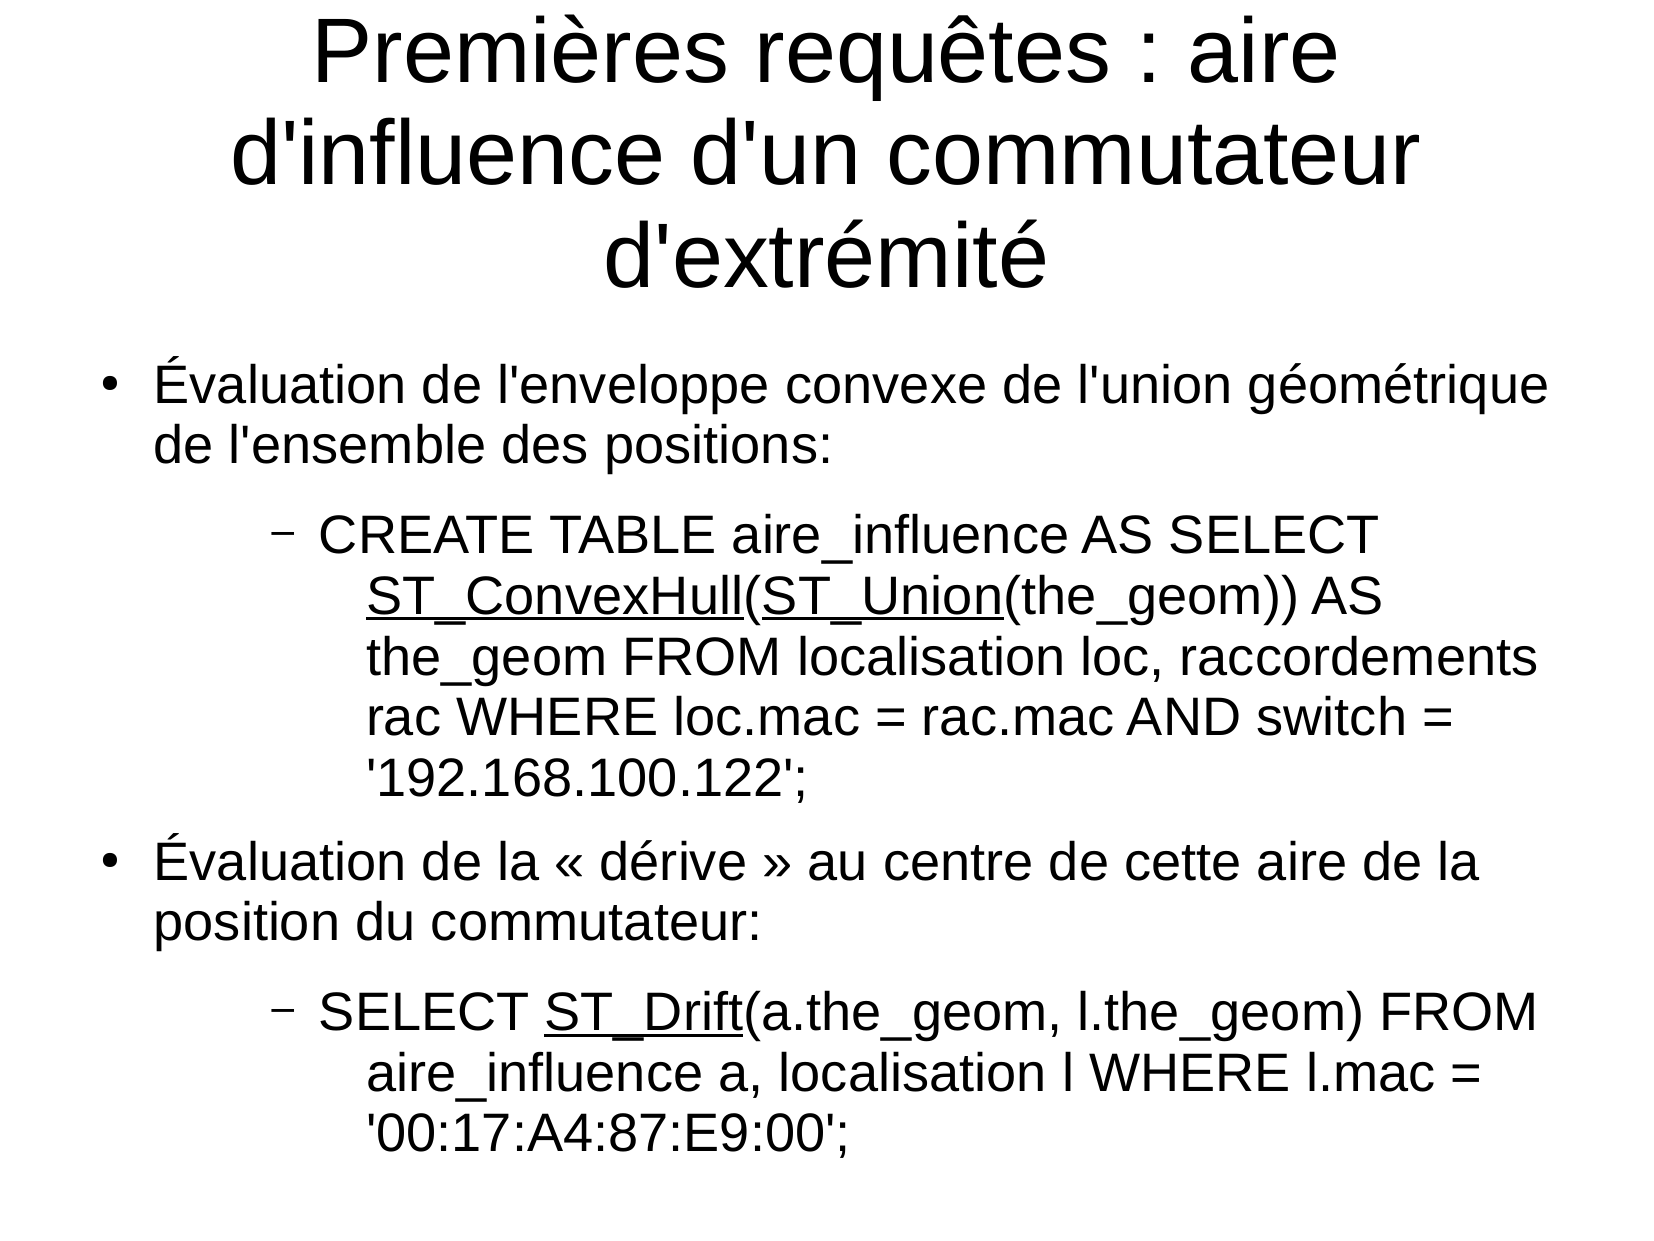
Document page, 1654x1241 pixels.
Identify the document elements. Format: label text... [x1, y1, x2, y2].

list Évaluation de l'enveloppe convexe de l'union géométrique de l'ensemble des positions: CREATE TABLE aire_influence AS SELECT ST_ConvexHull(ST_Union(the_geom)) AS the_geom FROM localisation loc, raccordements rac WHERE loc.mac = rac.mac AND switch = '192.168.100.122'; Évaluation de la « dérive » au centre de cette aire de la position du commutateur: SELECT ST_Drift(a.the_geom, l.the_geom) FROM aire_influence a, localisation l WHERE l.mac = '00:17:A4:87:E9:00'; [82, 354, 1571, 1165]
title Premières requêtes : aire d'influence d'un commutateur d'extrémité [82, 0, 1571, 307]
